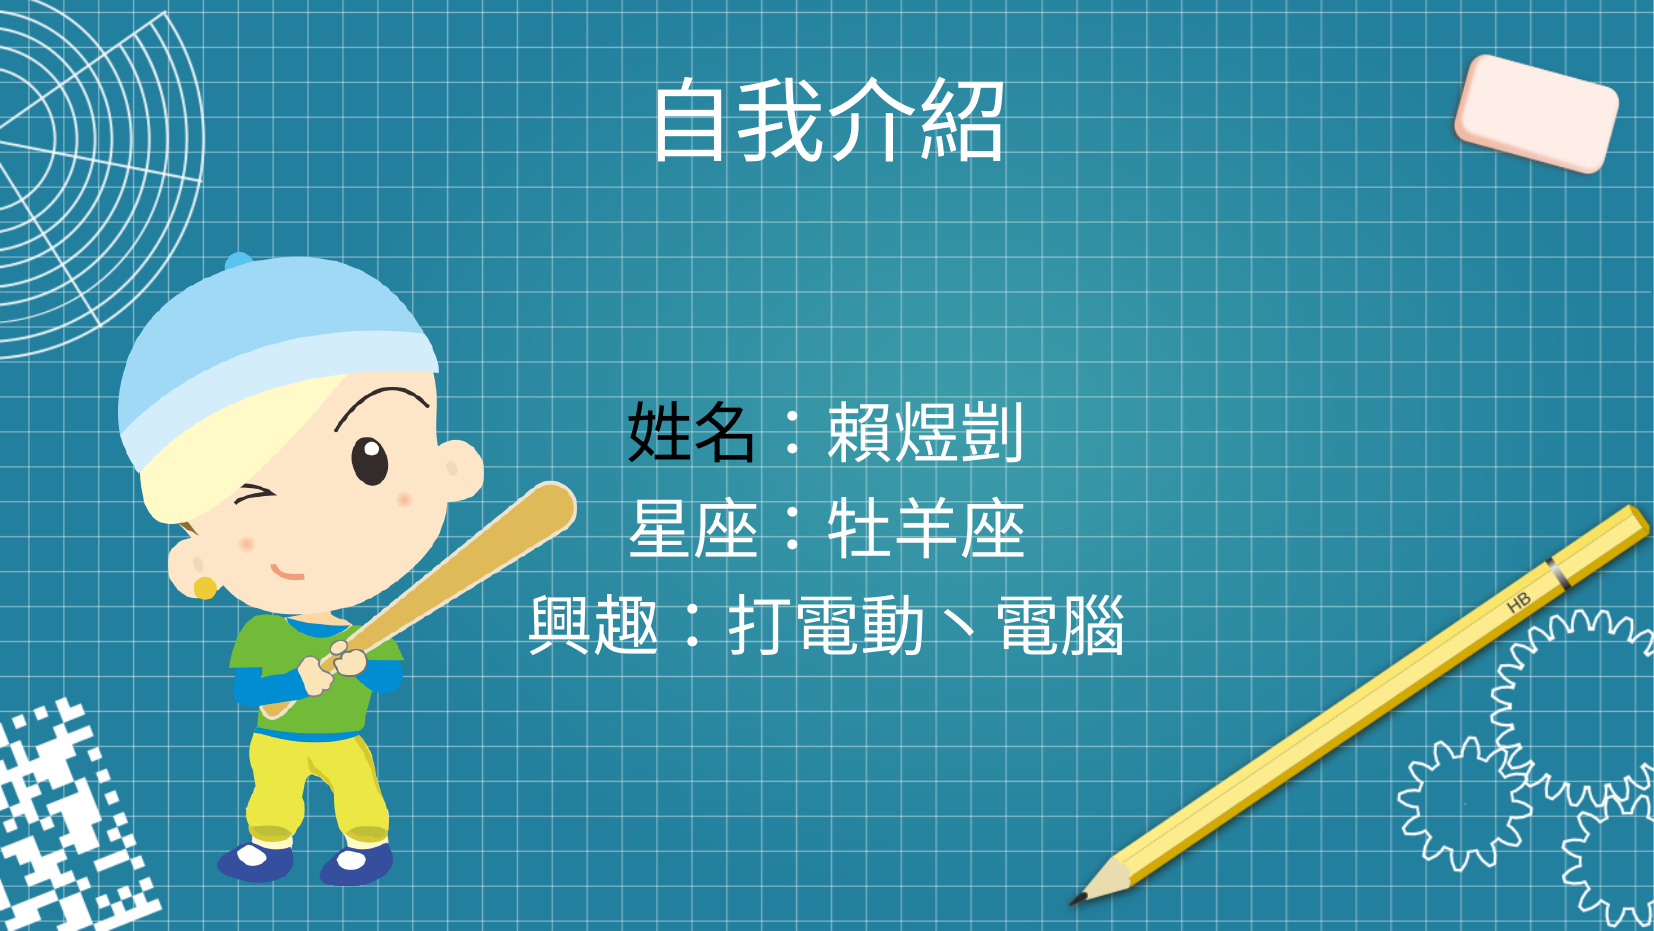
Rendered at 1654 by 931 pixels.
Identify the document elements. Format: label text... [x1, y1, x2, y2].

picture [0, 0, 1654, 931]
title 自我介紹 [82, 37, 1571, 193]
subtitle 姓名：賴煜剴 星座：牡羊座 興趣：打電動丶電腦 [82, 217, 1571, 758]
